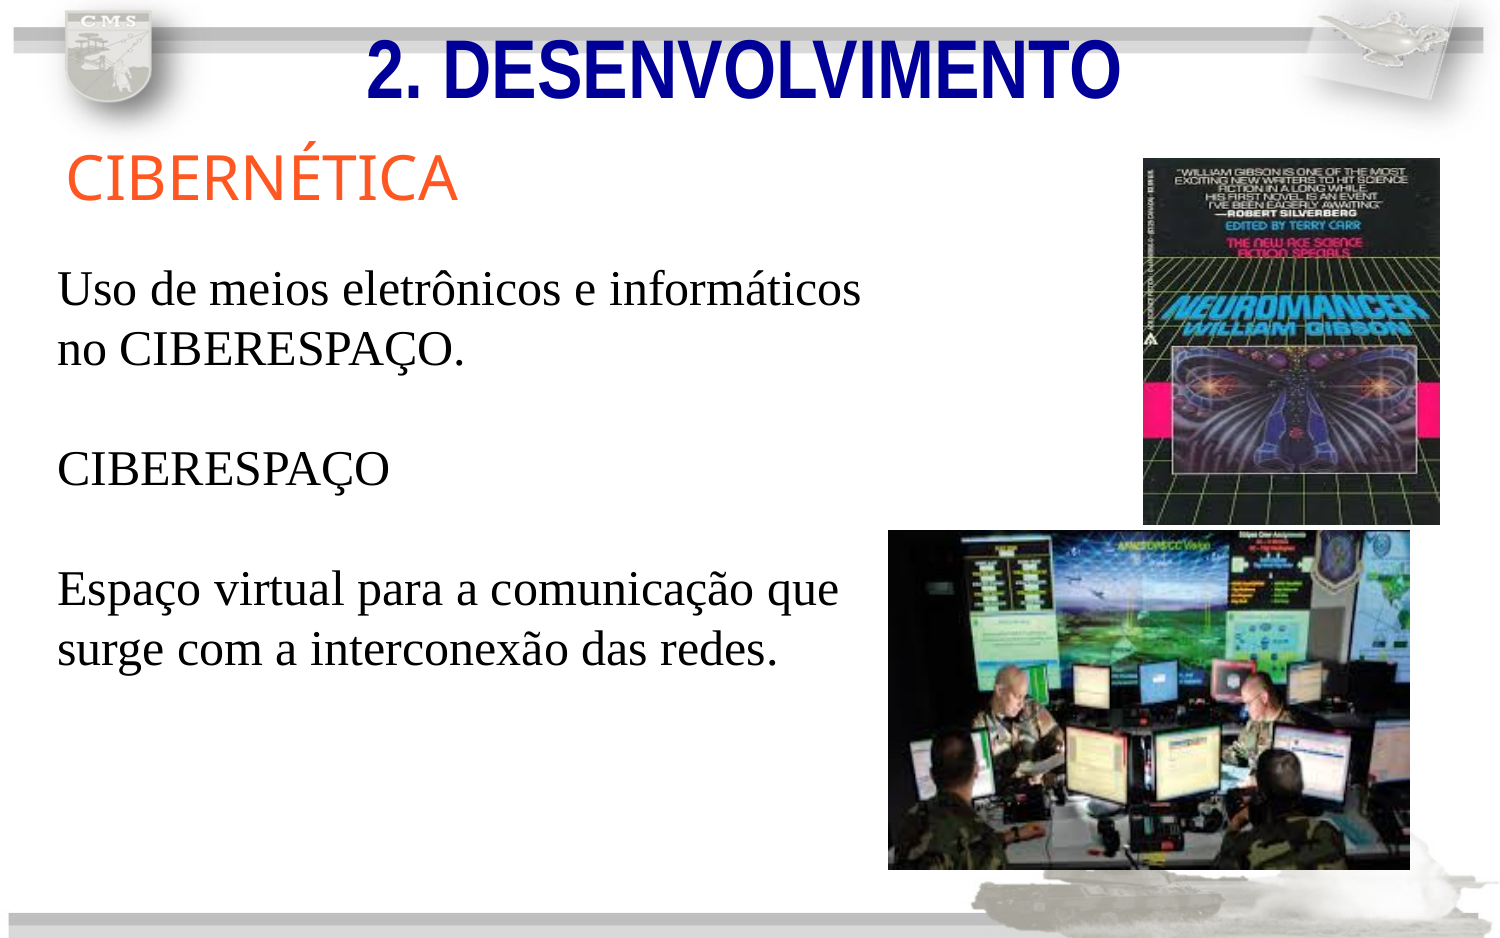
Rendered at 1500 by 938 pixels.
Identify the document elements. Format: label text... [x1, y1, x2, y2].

picture [0, 0, 1500, 938]
text_box Uso de meios eletrônicos e informáticos no CIBERESPAÇO. CIBERESPAÇO Espaço virtual para a comunicação que surge com a interconexão das redes. [42, 248, 885, 844]
text_box CIBERNÉTICA [51, 122, 840, 217]
text_box 2. DESENVOLVIMENTO [0, 8, 1495, 123]
